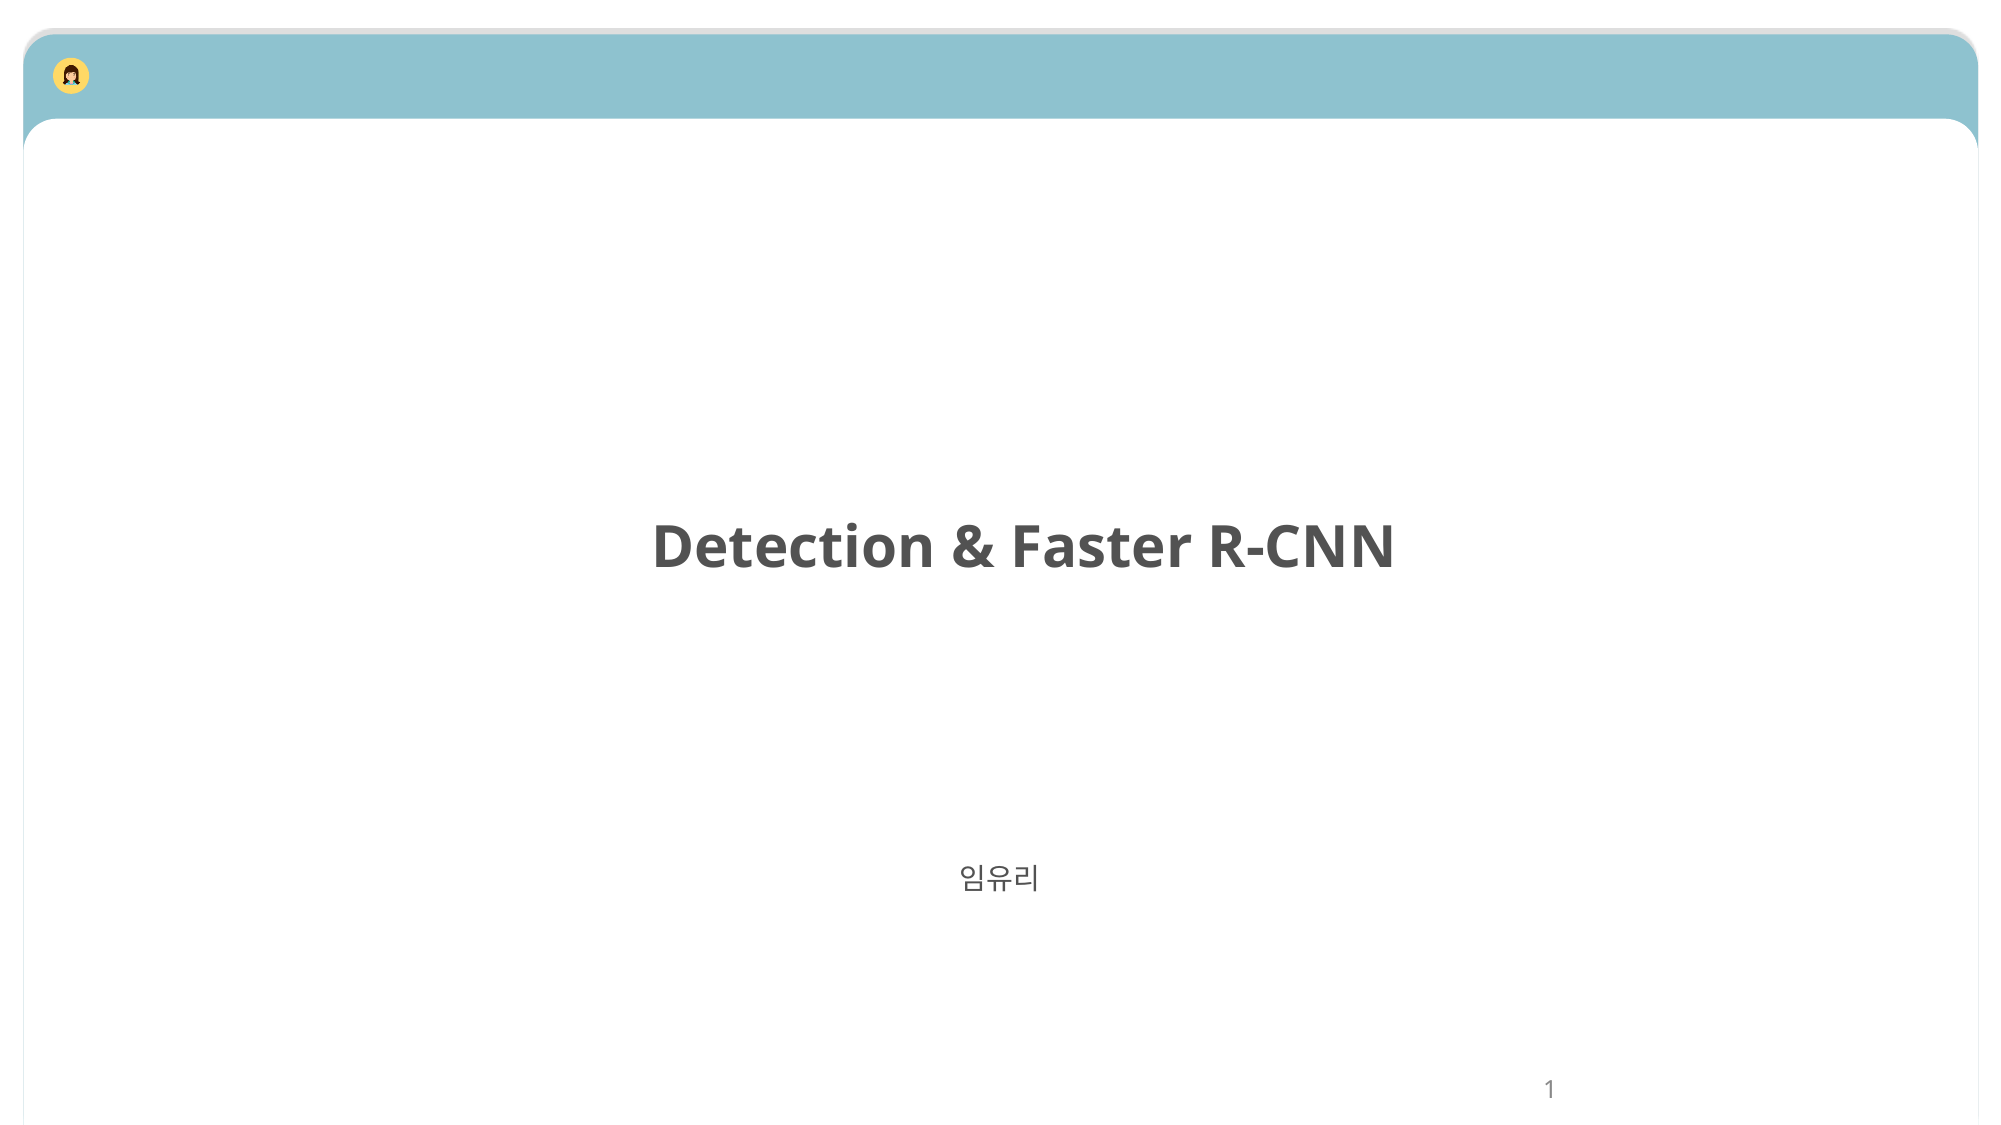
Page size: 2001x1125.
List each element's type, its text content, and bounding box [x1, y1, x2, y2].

text_box Detection & Faster R-CNN [500, 501, 1549, 588]
picture [61, 65, 81, 85]
text_box 임유리 [925, 853, 1075, 904]
text_box [23, 34, 1979, 1125]
